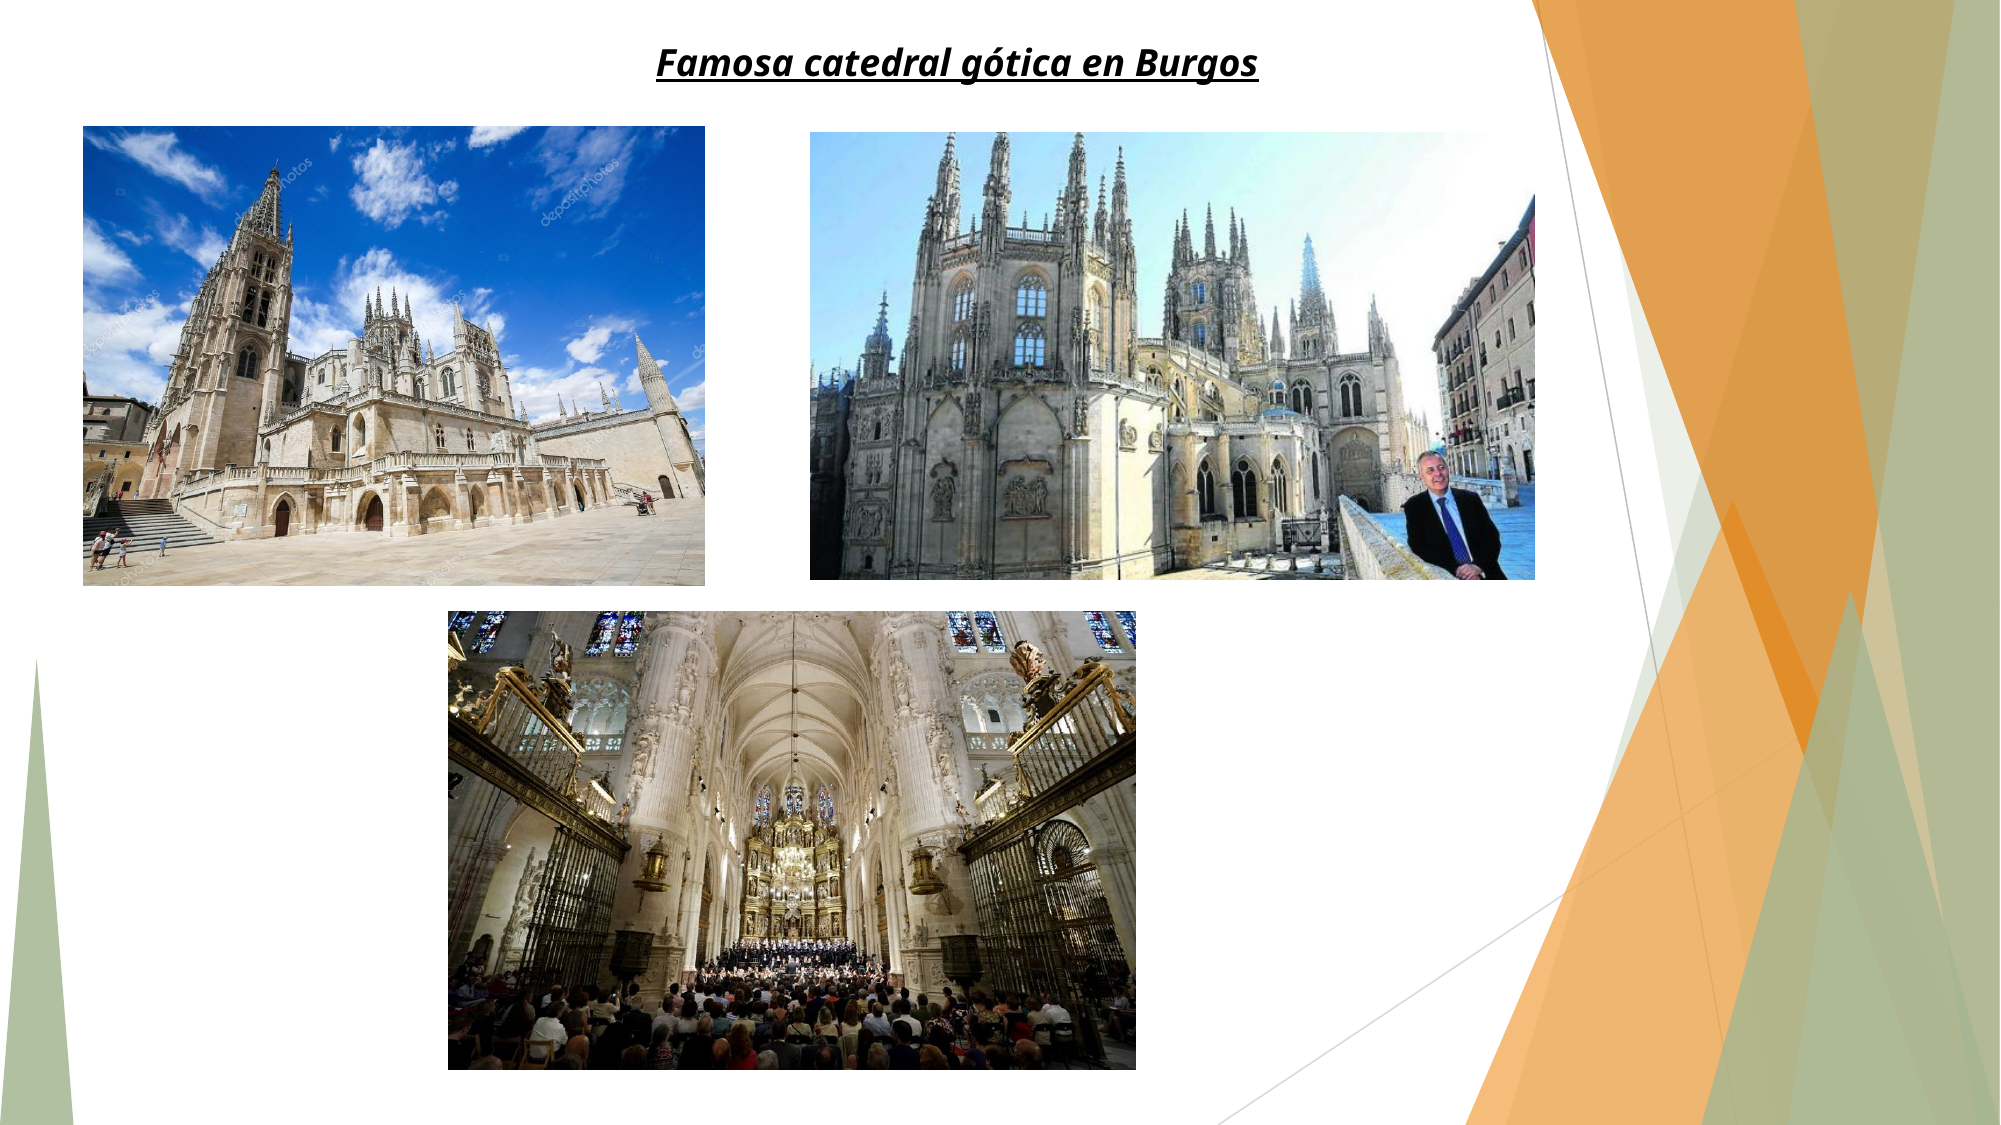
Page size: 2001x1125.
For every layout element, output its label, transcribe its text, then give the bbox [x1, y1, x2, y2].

picture [810, 132, 1535, 580]
text_box Famosa catedral gótica en Burgos [641, 29, 1822, 96]
picture [83, 126, 705, 586]
picture [448, 611, 1136, 1070]
